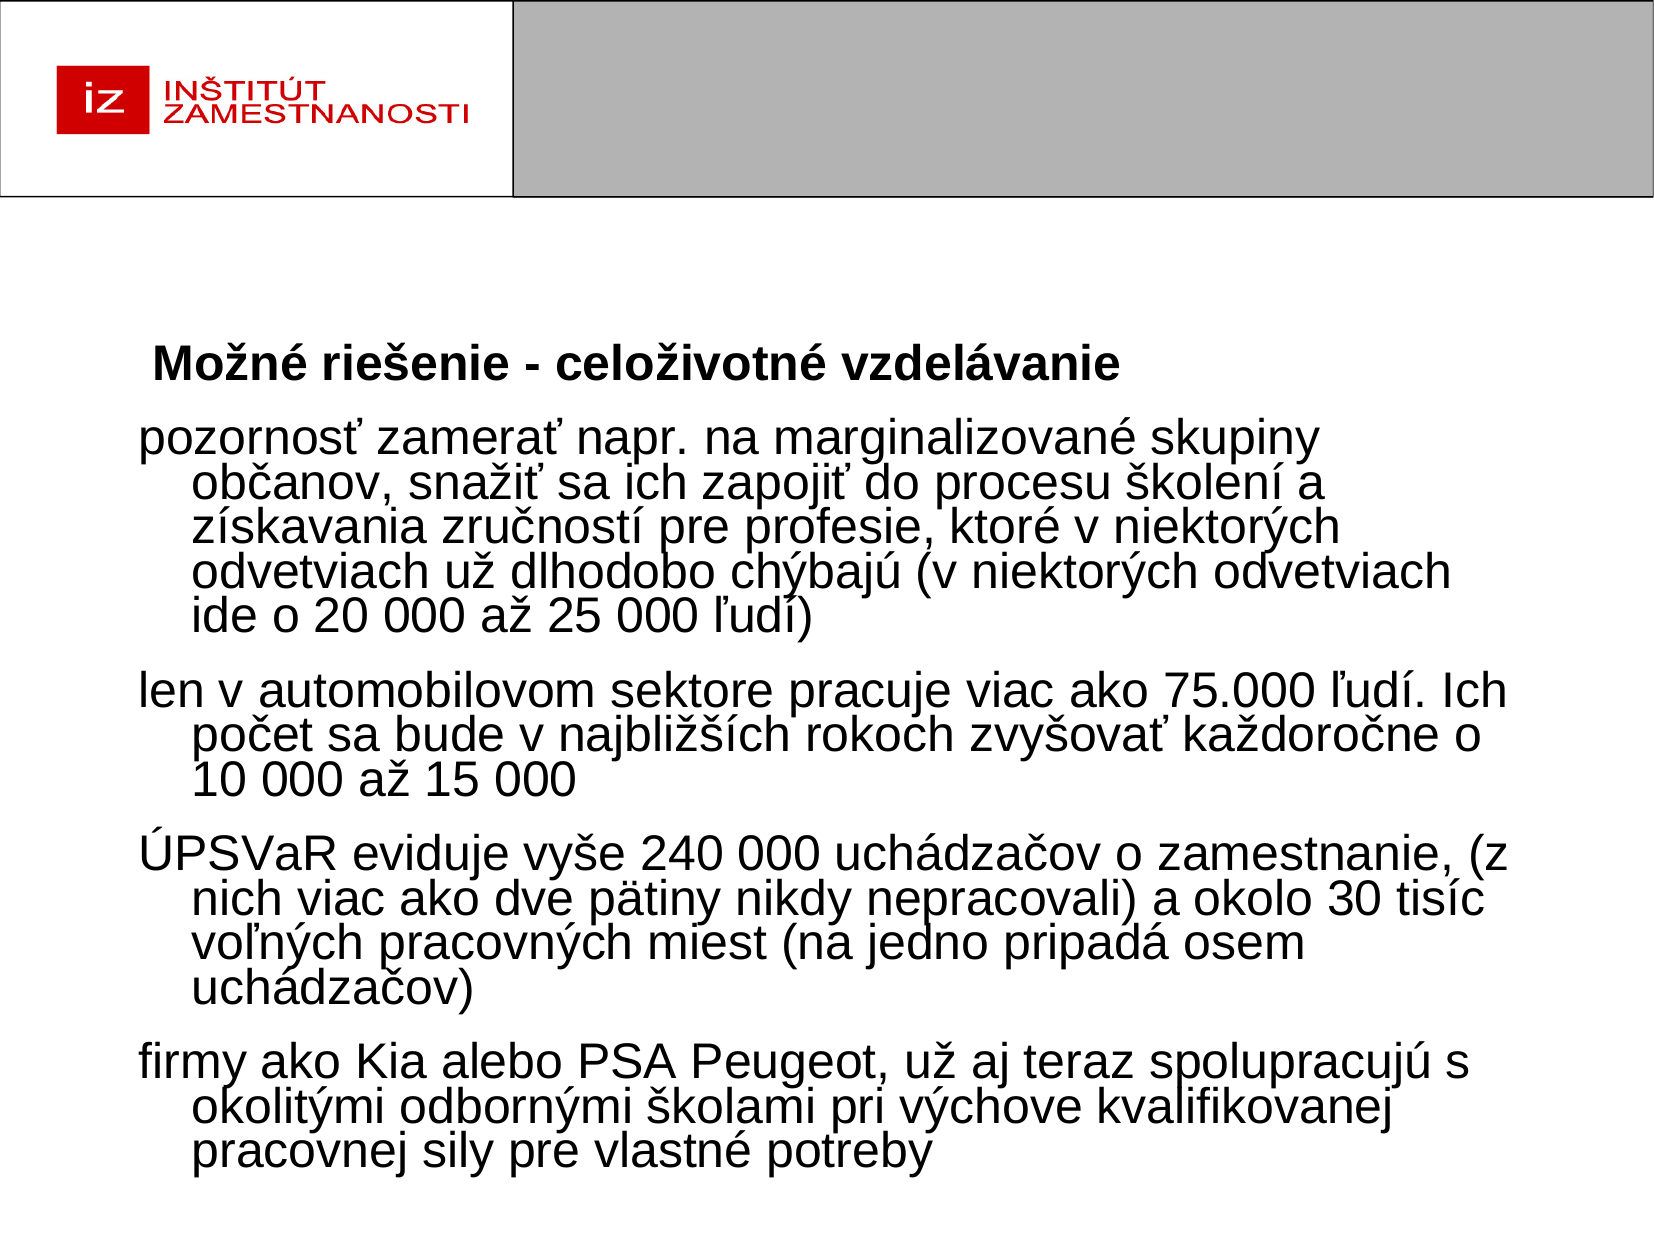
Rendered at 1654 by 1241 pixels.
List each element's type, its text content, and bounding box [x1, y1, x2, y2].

text_box [0, 0, 1654, 197]
picture [5, 6, 513, 190]
list Možné riešenie - celoživotné vzdelávanie pozornosť zamerať napr. na marginalizované skupiny občanov, snažiť sa ich zapojiť do procesu školení a získavania zručností pre profesie, ktoré v niektorých odvetviach už dlhodobo chýbajú (v niektorých odvetviach ide o 20 000 až 25 000 ľudí) len v automobilovom sektore pracuje viac ako 75.000 ľudí. Ich počet sa bude v najbližších rokoch zvyšovať každoročne o 10 000 až 15 000 ÚPSVaR eviduje vyše 240 000 uchádzačov o zamestnanie, (z nich viac ako dve pätiny nikdy nepracovali) a okolo 30 tisíc voľných pracovných miest (na jedno pripadá osem uchádzačov) firmy ako Kia alebo PSA Peugeot, už aj teraz spolupracujú s okolitými odbornými školami pri výchove kvalifikovanej pracovnej sily pre vlastné potreby [121, 344, 1534, 1188]
